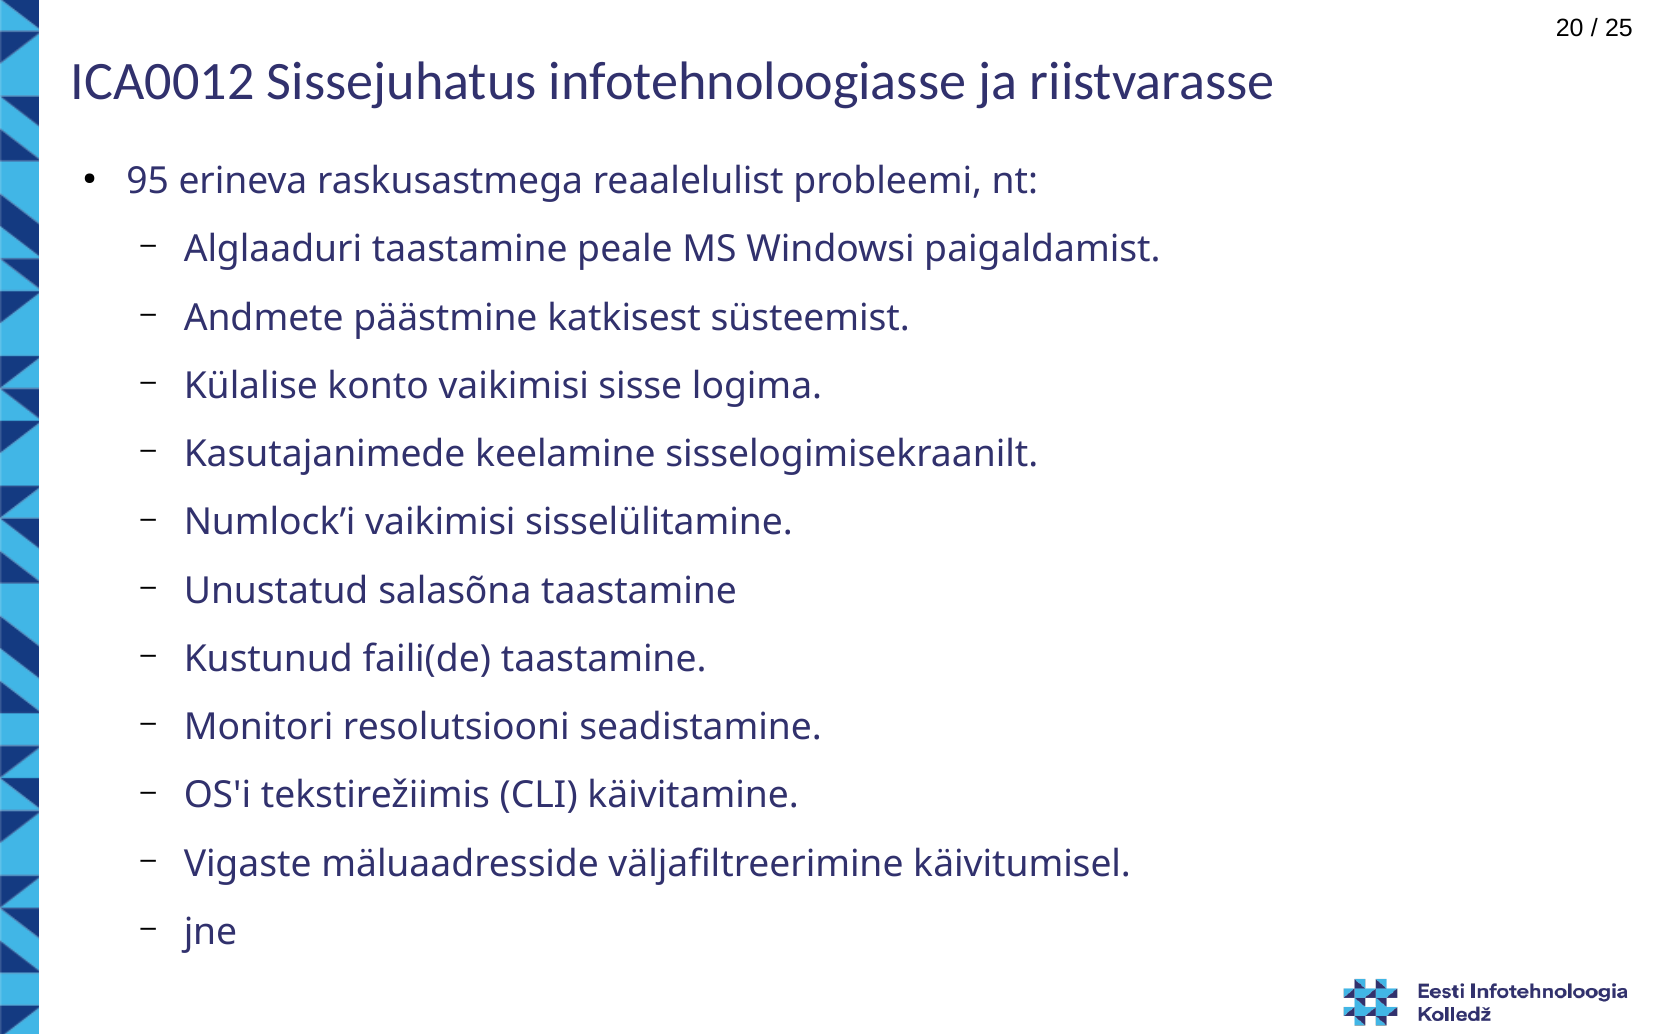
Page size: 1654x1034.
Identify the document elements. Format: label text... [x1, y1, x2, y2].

title ICA0012 Sissejuhatus infotehnoloogiasse ja riistvarasse [70, 41, 1630, 130]
list 95 erineva raskusastmega reaalelulist probleemi, nt: Alglaaduri taastamine peale MS Windowsi paigaldamist. Andmete päästmine katkisest süsteemist. Külalise konto vaikimisi sisse logima. Kasutajanimede keelamine sisselogimisekraanilt. Numlock’i vaikimisi sisselülitamine. Unustatud salasõna taastamine Kustunud faili(de) taastamine. Monitori resolutsiooni seadistamine. OS'i tekstirežiimis (CLI) käivitamine. Vigaste mäluaadresside väljafiltreerimine käivitumisel. jne [68, 153, 1630, 957]
